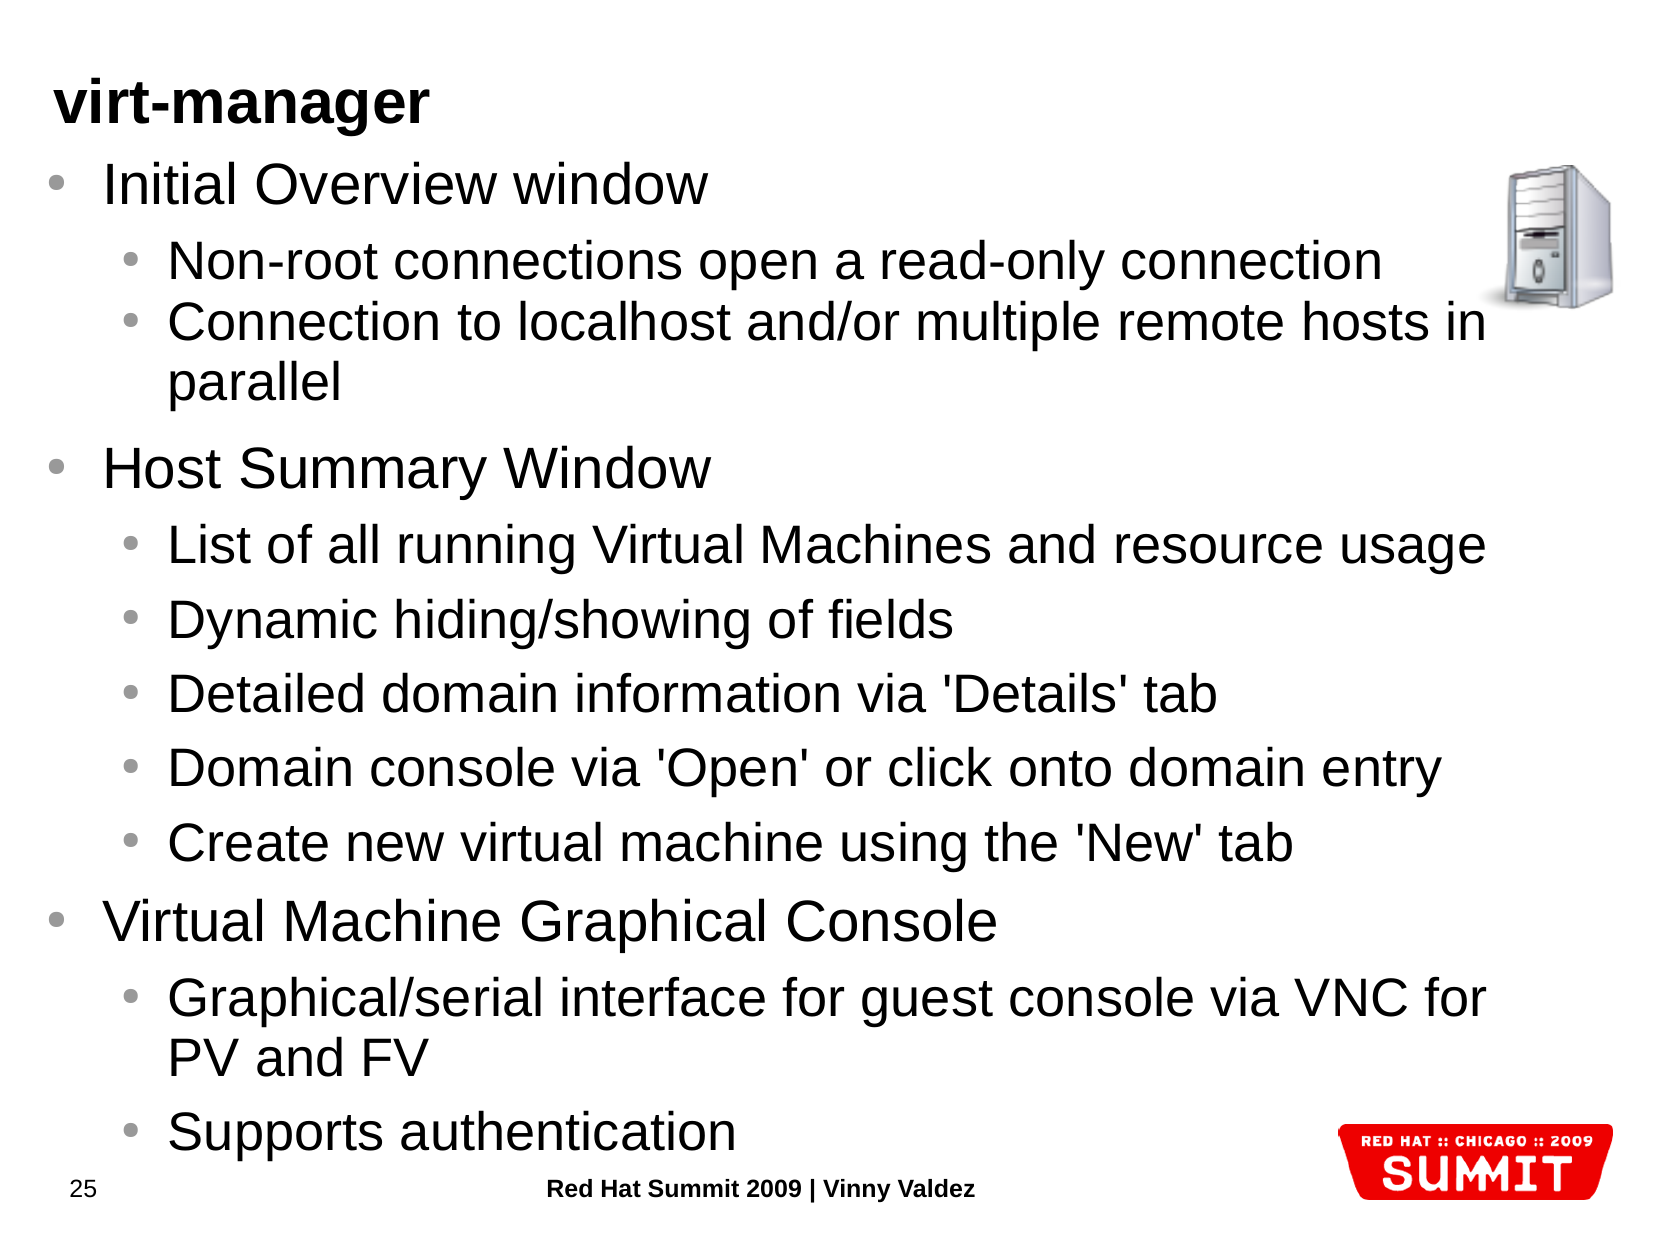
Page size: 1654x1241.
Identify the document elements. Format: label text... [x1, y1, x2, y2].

picture [1338, 1124, 1613, 1200]
title virt-manager [53, 37, 1088, 168]
picture [1470, 165, 1621, 313]
list Initial Overview window Non-root connections open a read-only connection Connection to localhost and/or multiple remote hosts in parallel Host Summary Window List of all running Virtual Machines and resource usage Dynamic hiding/showing of fields Detailed domain information via 'Details' tab Domain console via 'Open' or click onto domain entry Create new virtual machine using the 'New' tab Virtual Machine Graphical Console Graphical/serial interface for guest console via VNC for PV and FV Supports authentication [46, 152, 1576, 1163]
